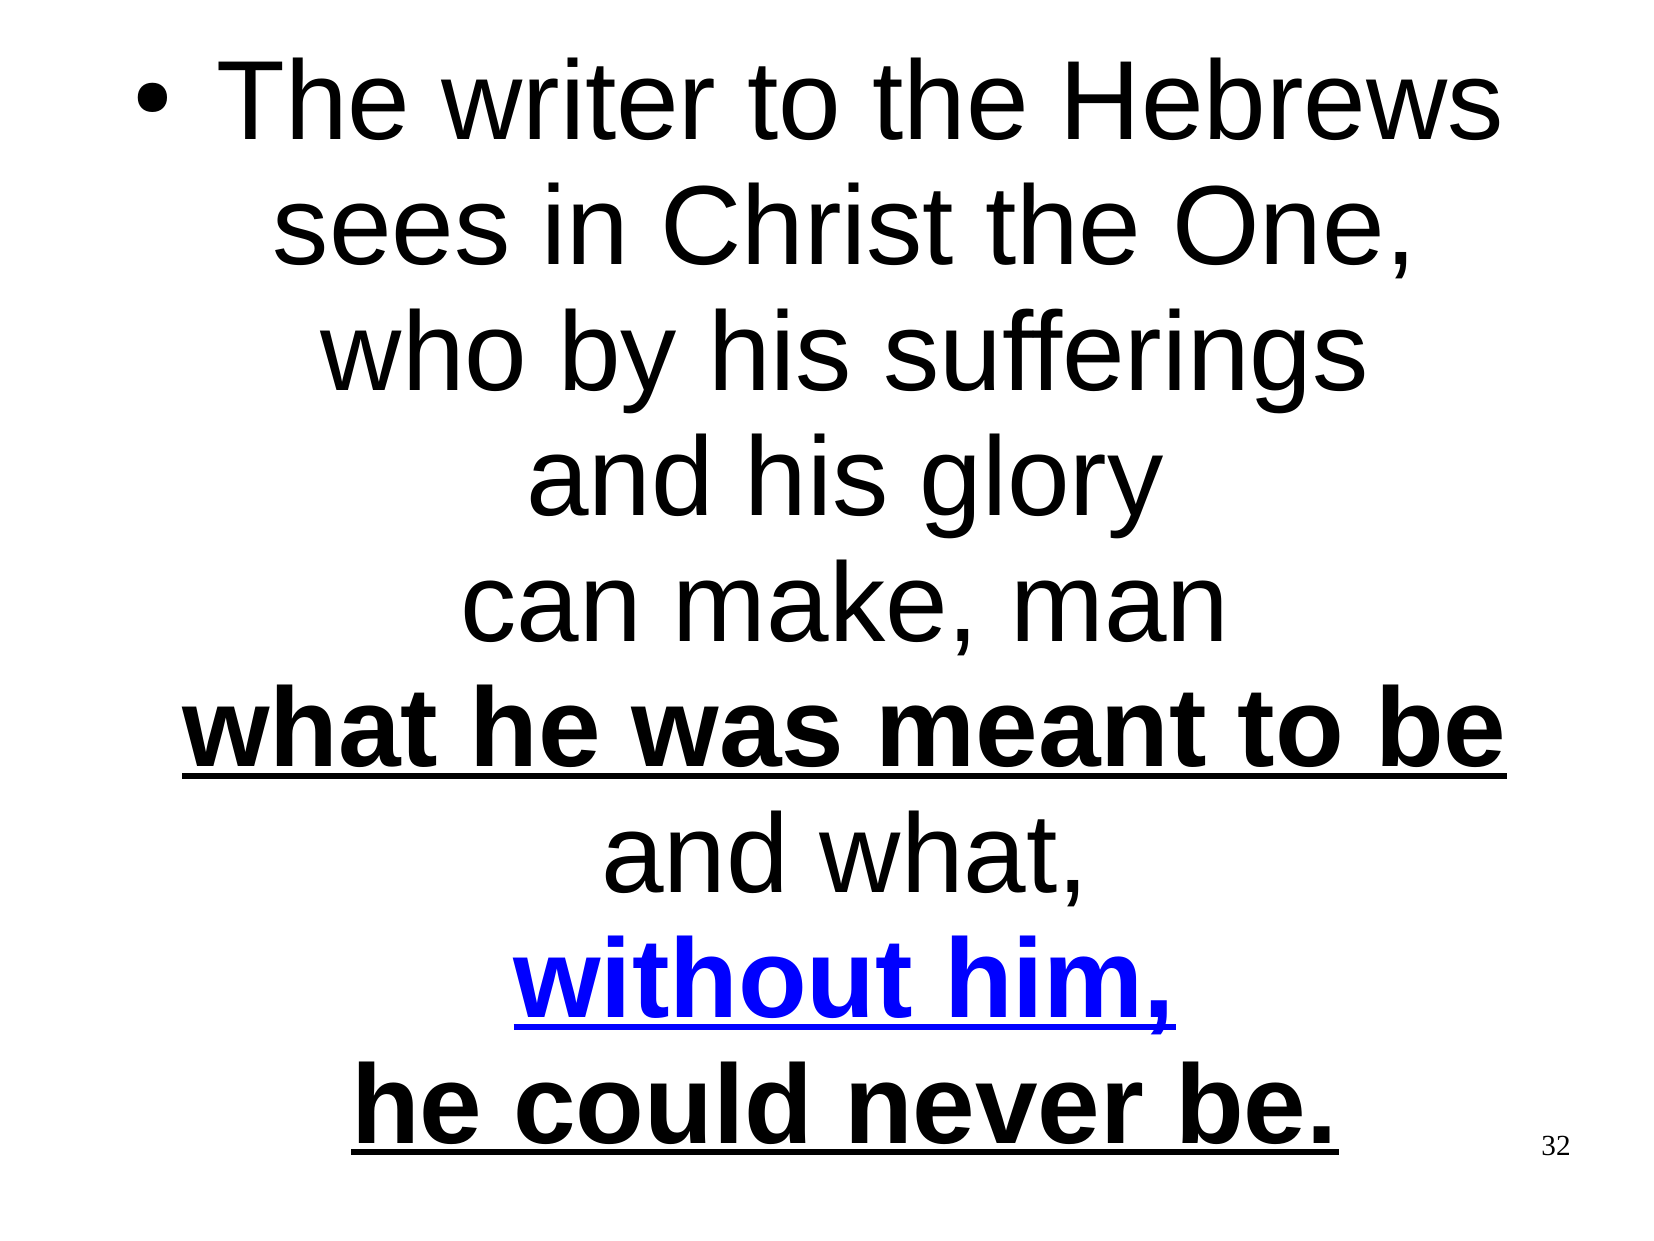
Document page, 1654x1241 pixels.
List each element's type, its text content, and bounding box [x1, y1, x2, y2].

list The writer to the Hebrews sees in Christ the One, who by his sufferings and his glory can make, man what he was meant to be and what, without him, he could never be. [37, 37, 1613, 1238]
